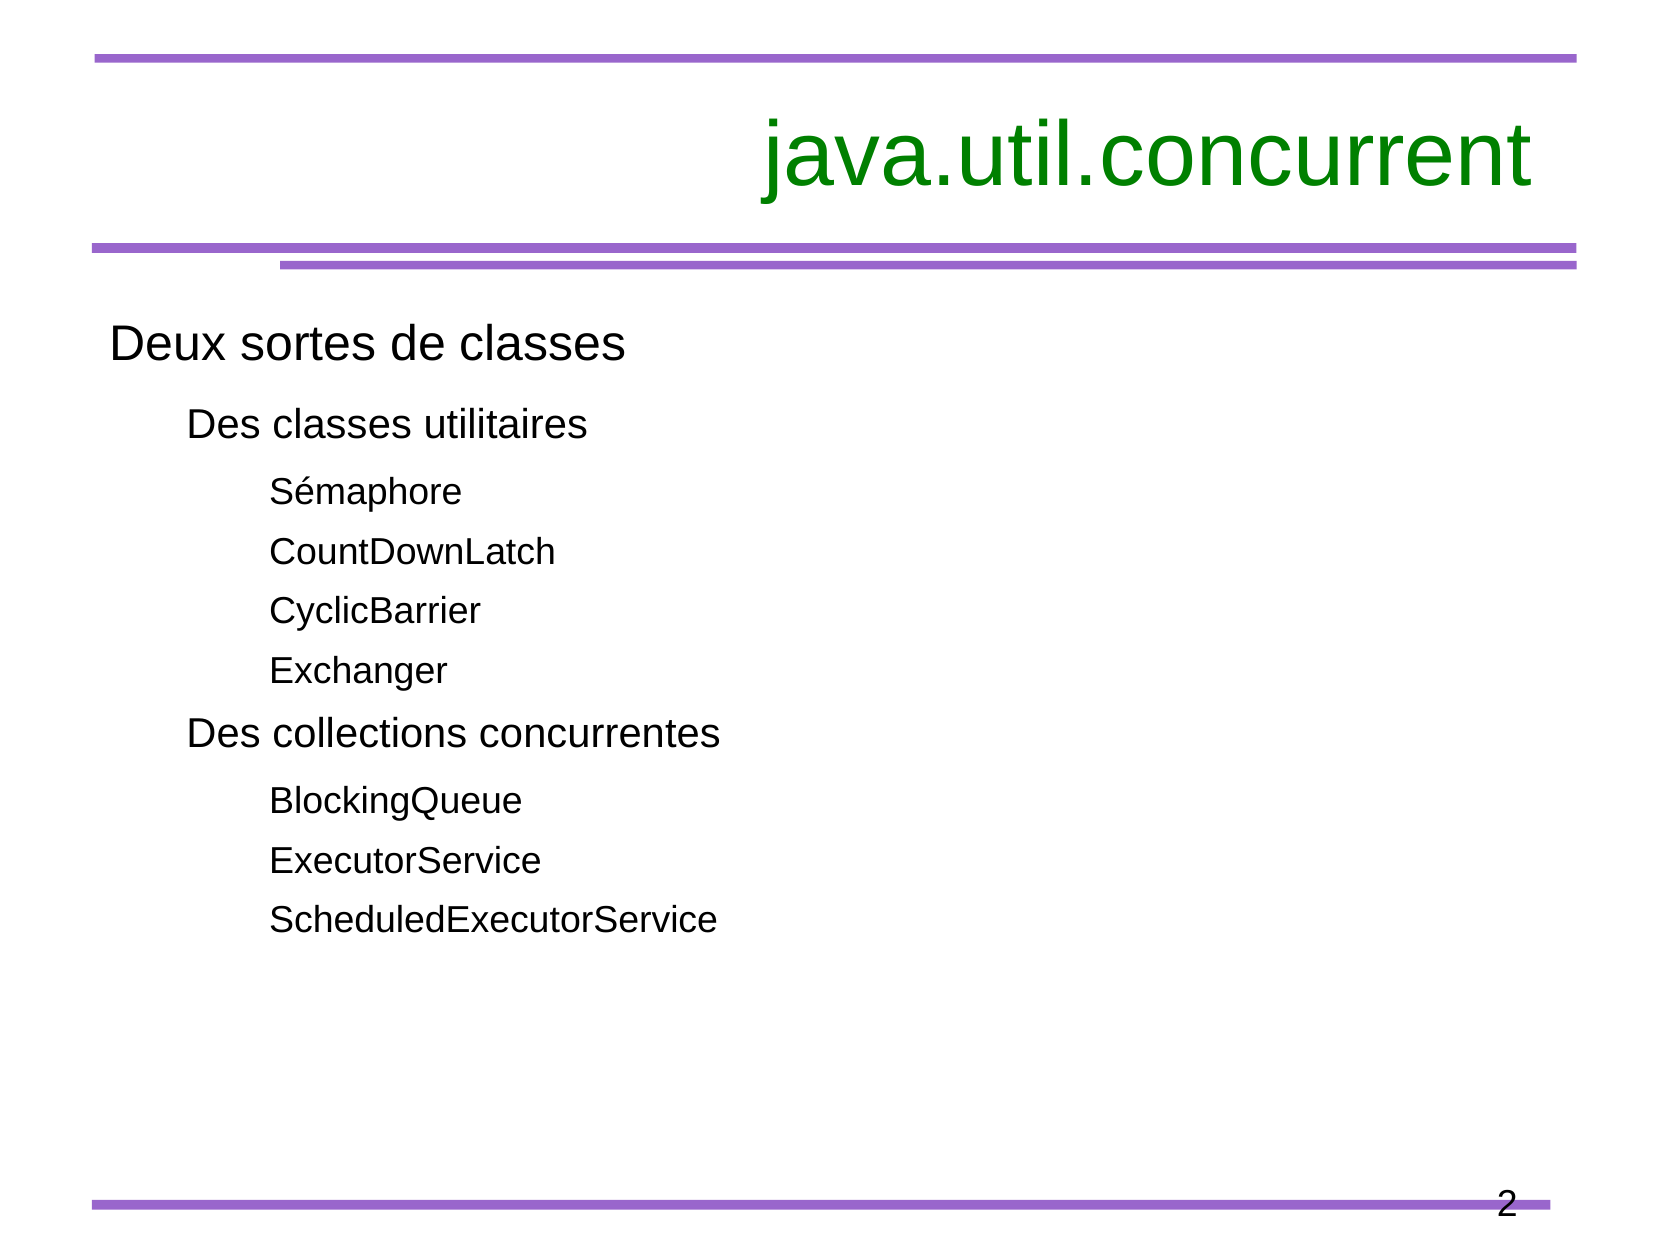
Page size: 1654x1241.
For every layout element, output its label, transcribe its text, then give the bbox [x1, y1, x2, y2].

list Deux sortes de classes Des classes utilitaires Sémaphore CountDownLatch CyclicBarrier Exchanger Des collections concurrentes BlockingQueue ExecutorService ScheduledExecutorService [92, 315, 1563, 1163]
title java.util.concurrent [121, 49, 1534, 257]
